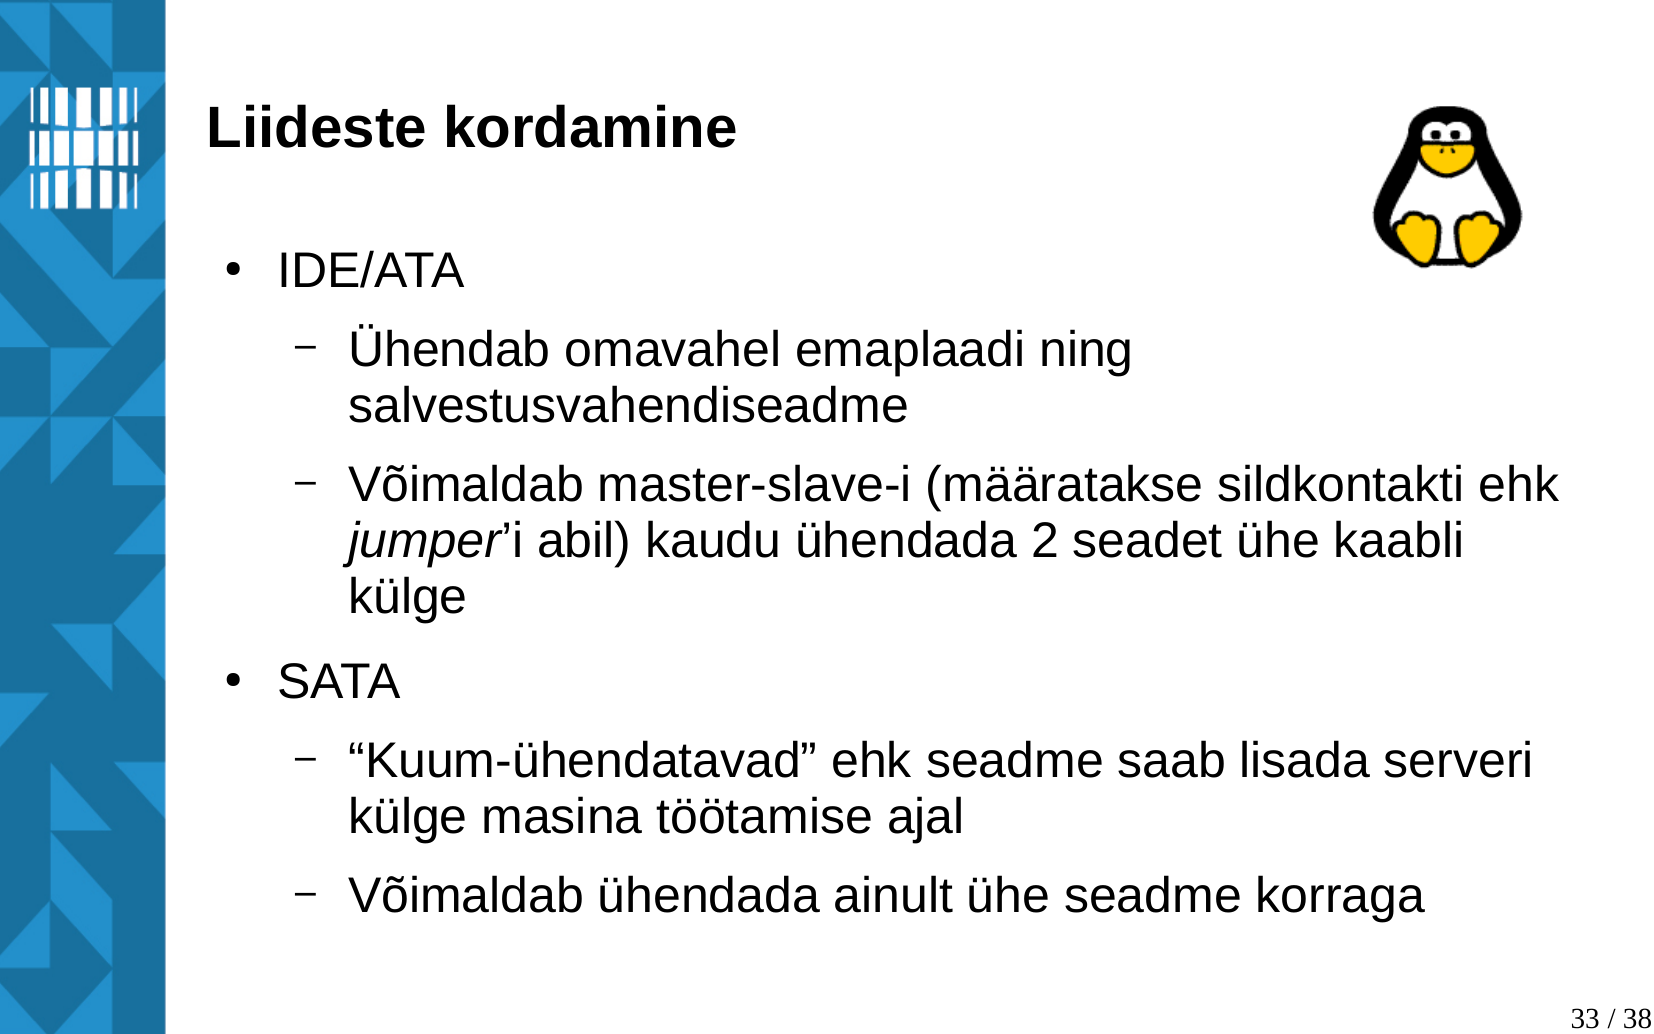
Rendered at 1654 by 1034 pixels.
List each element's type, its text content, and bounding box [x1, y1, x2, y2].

title Liideste kordamine [206, 41, 1571, 214]
picture [1321, 58, 1571, 286]
list IDE/ATA Ühendab omavahel emaplaadi ning salvestusvahendiseadme Võimaldab master-slave-i (määratakse sildkontakti ehk jumper’i abil) kaudu ühendada 2 seadet ühe kaabli külge SATA “Kuum-ühendatavad” ehk seadme saab lisada serveri külge masina töötamise ajal Võimaldab ühendada ainult ühe seadme korraga [206, 241, 1571, 924]
